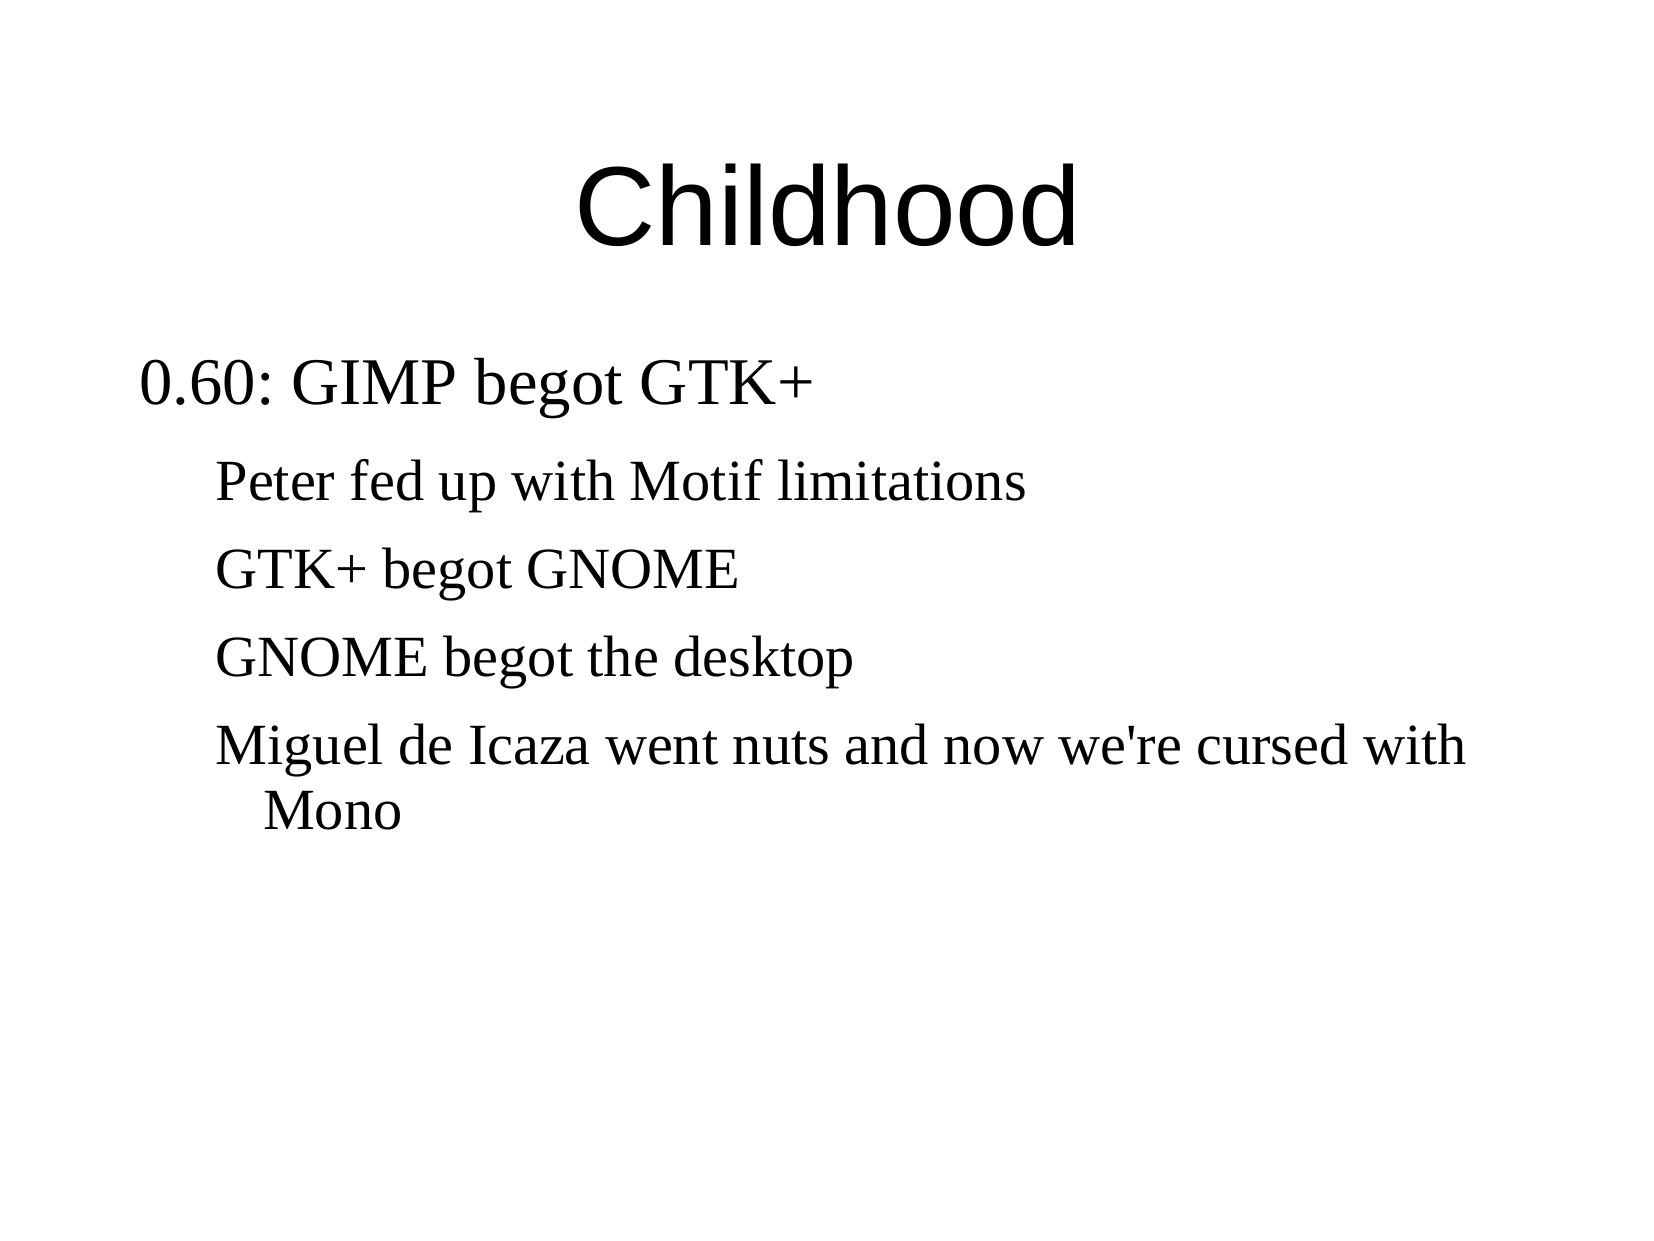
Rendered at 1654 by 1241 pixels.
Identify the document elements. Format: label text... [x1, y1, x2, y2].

title Childhood [121, 102, 1534, 310]
list 0.60: GIMP begot GTK+ Peter fed up with Motif limitations GTK+ begot GNOME GNOME begot the desktop Miguel de Icaza went nuts and now we're cursed with Mono [121, 344, 1534, 1127]
